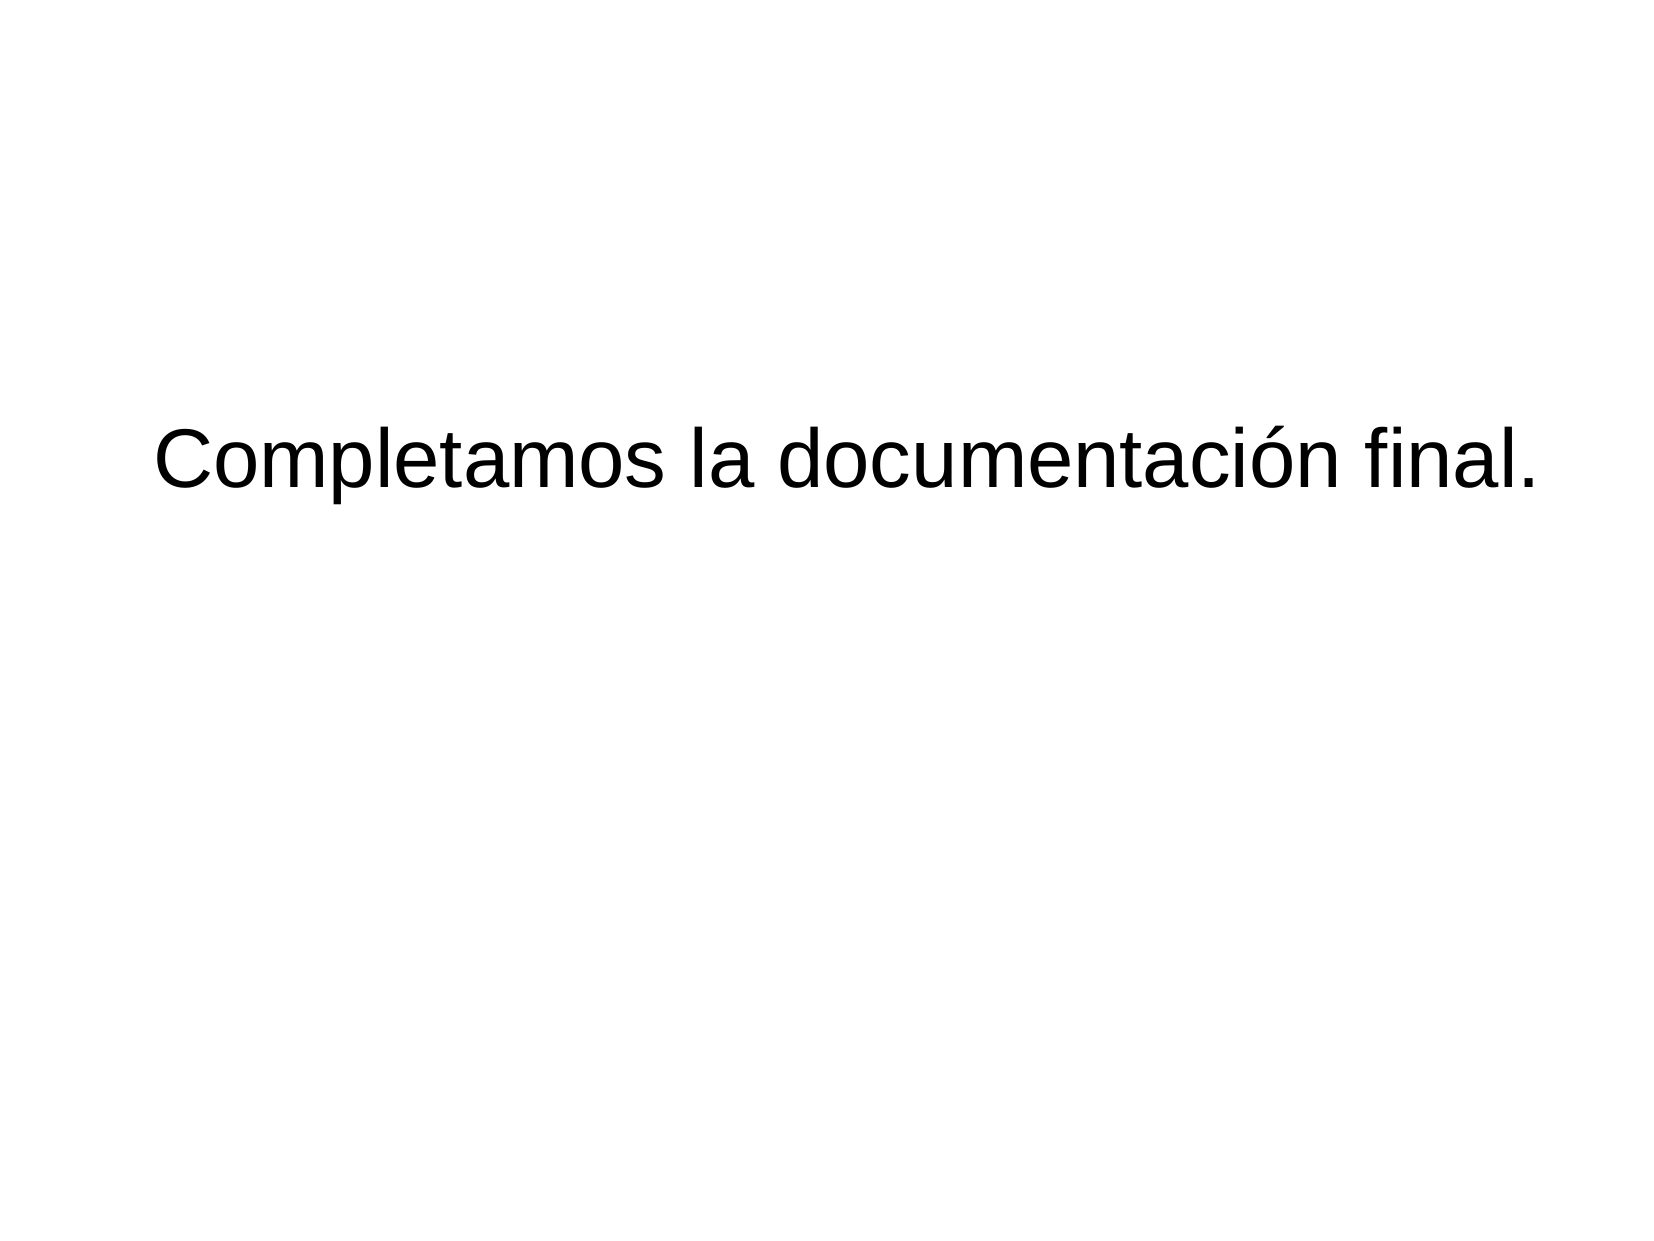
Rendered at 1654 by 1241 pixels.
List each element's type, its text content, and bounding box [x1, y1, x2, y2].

list Completamos la documentación final. [82, 290, 1571, 1109]
